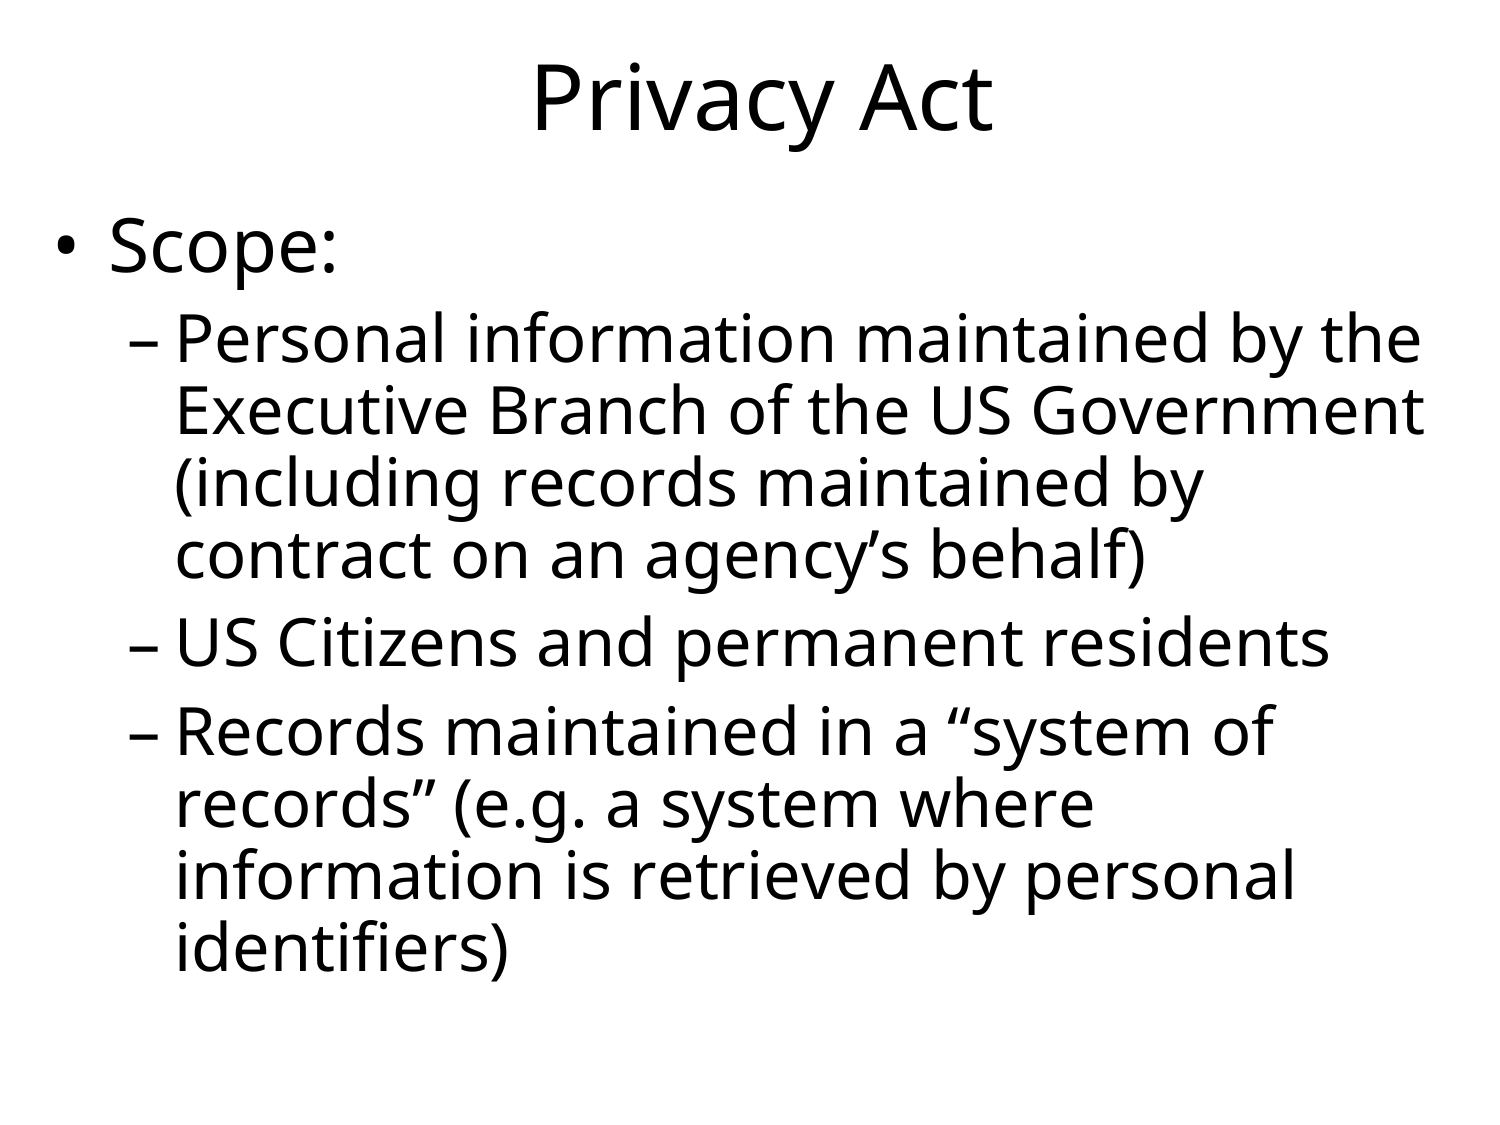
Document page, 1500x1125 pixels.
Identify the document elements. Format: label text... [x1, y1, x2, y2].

title Privacy Act [125, 0, 1401, 188]
list Scope: Personal information maintained by the Executive Branch of the US Government (including records maintained by contract on an agency’s behalf) US Citizens and permanent residents Records maintained in a “system of records” (e.g. a system where information is retrieved by personal identifiers) [37, 199, 1450, 1125]
